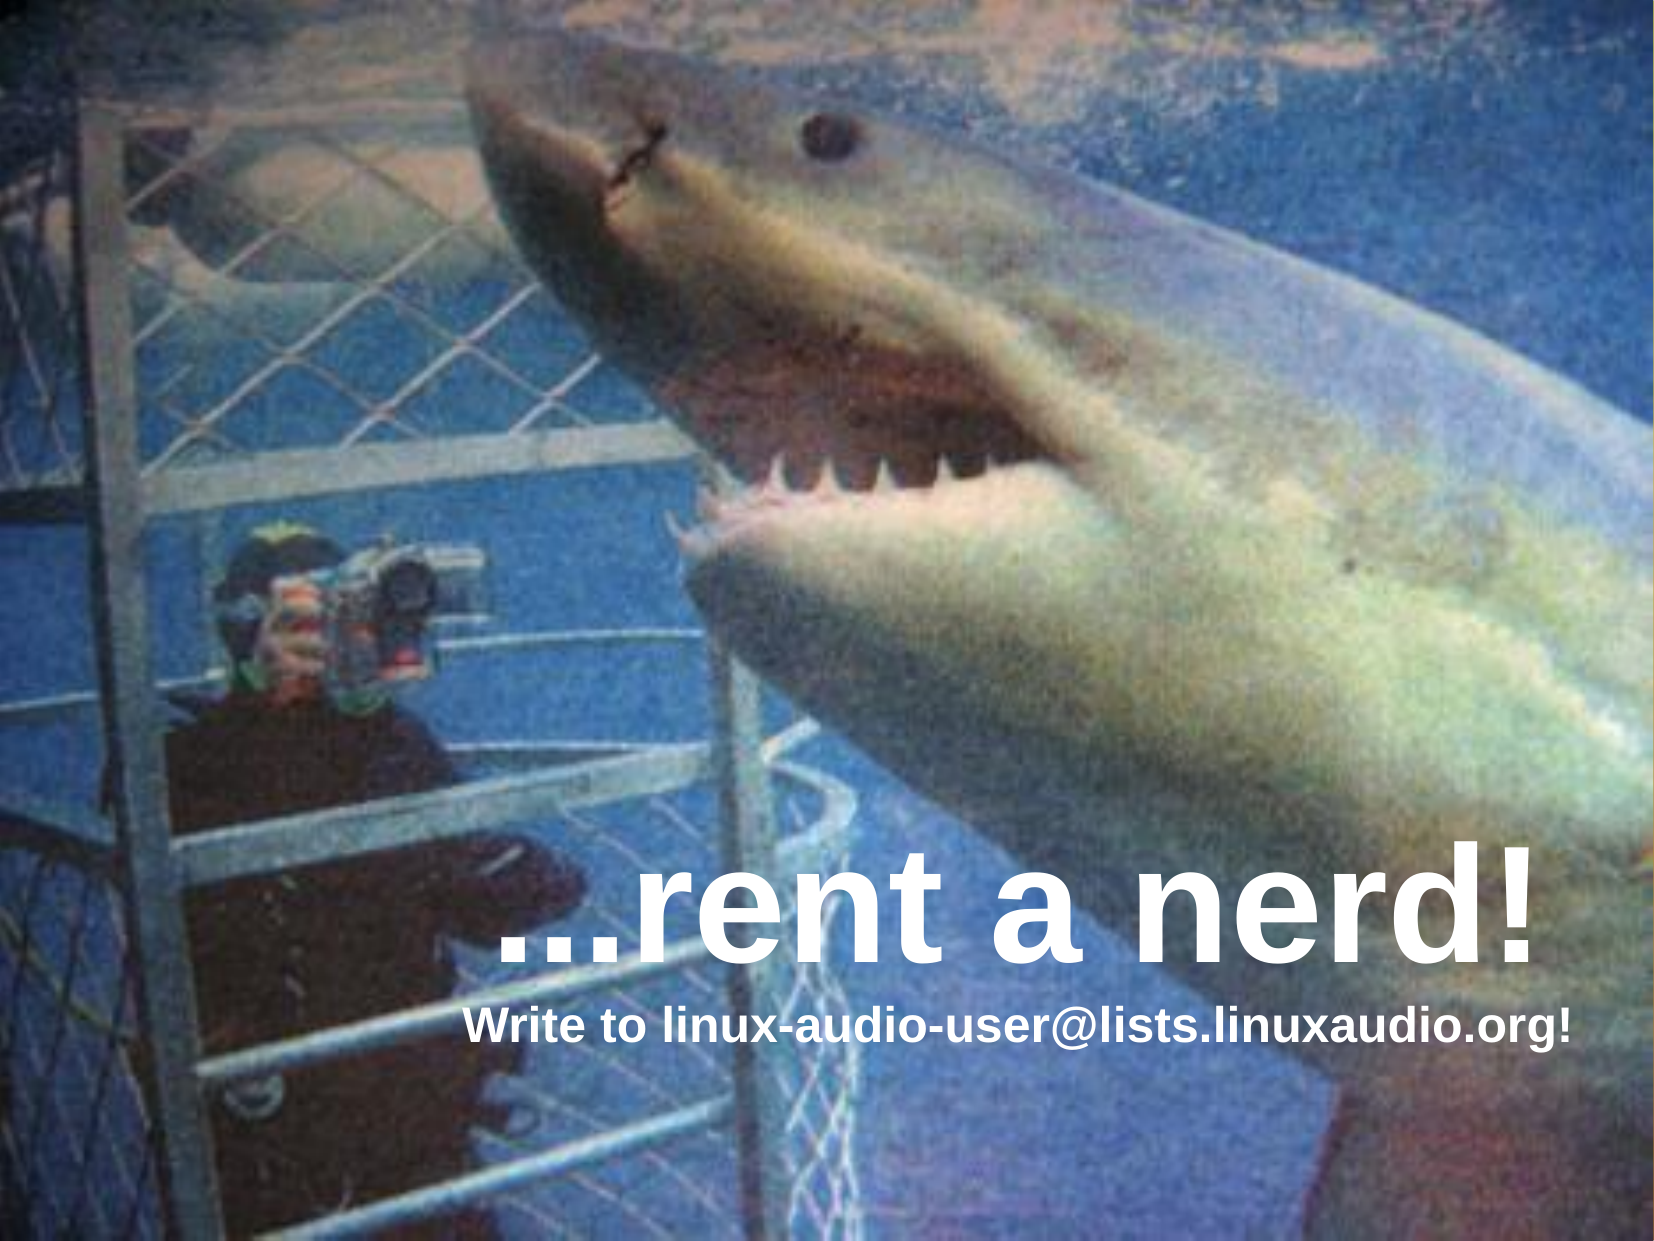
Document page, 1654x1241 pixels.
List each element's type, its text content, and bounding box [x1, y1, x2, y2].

title ...rent a nerd! Write to linux-audio-user@lists.linuxaudio.org! [274, 792, 1654, 1072]
picture [0, 0, 1654, 1241]
